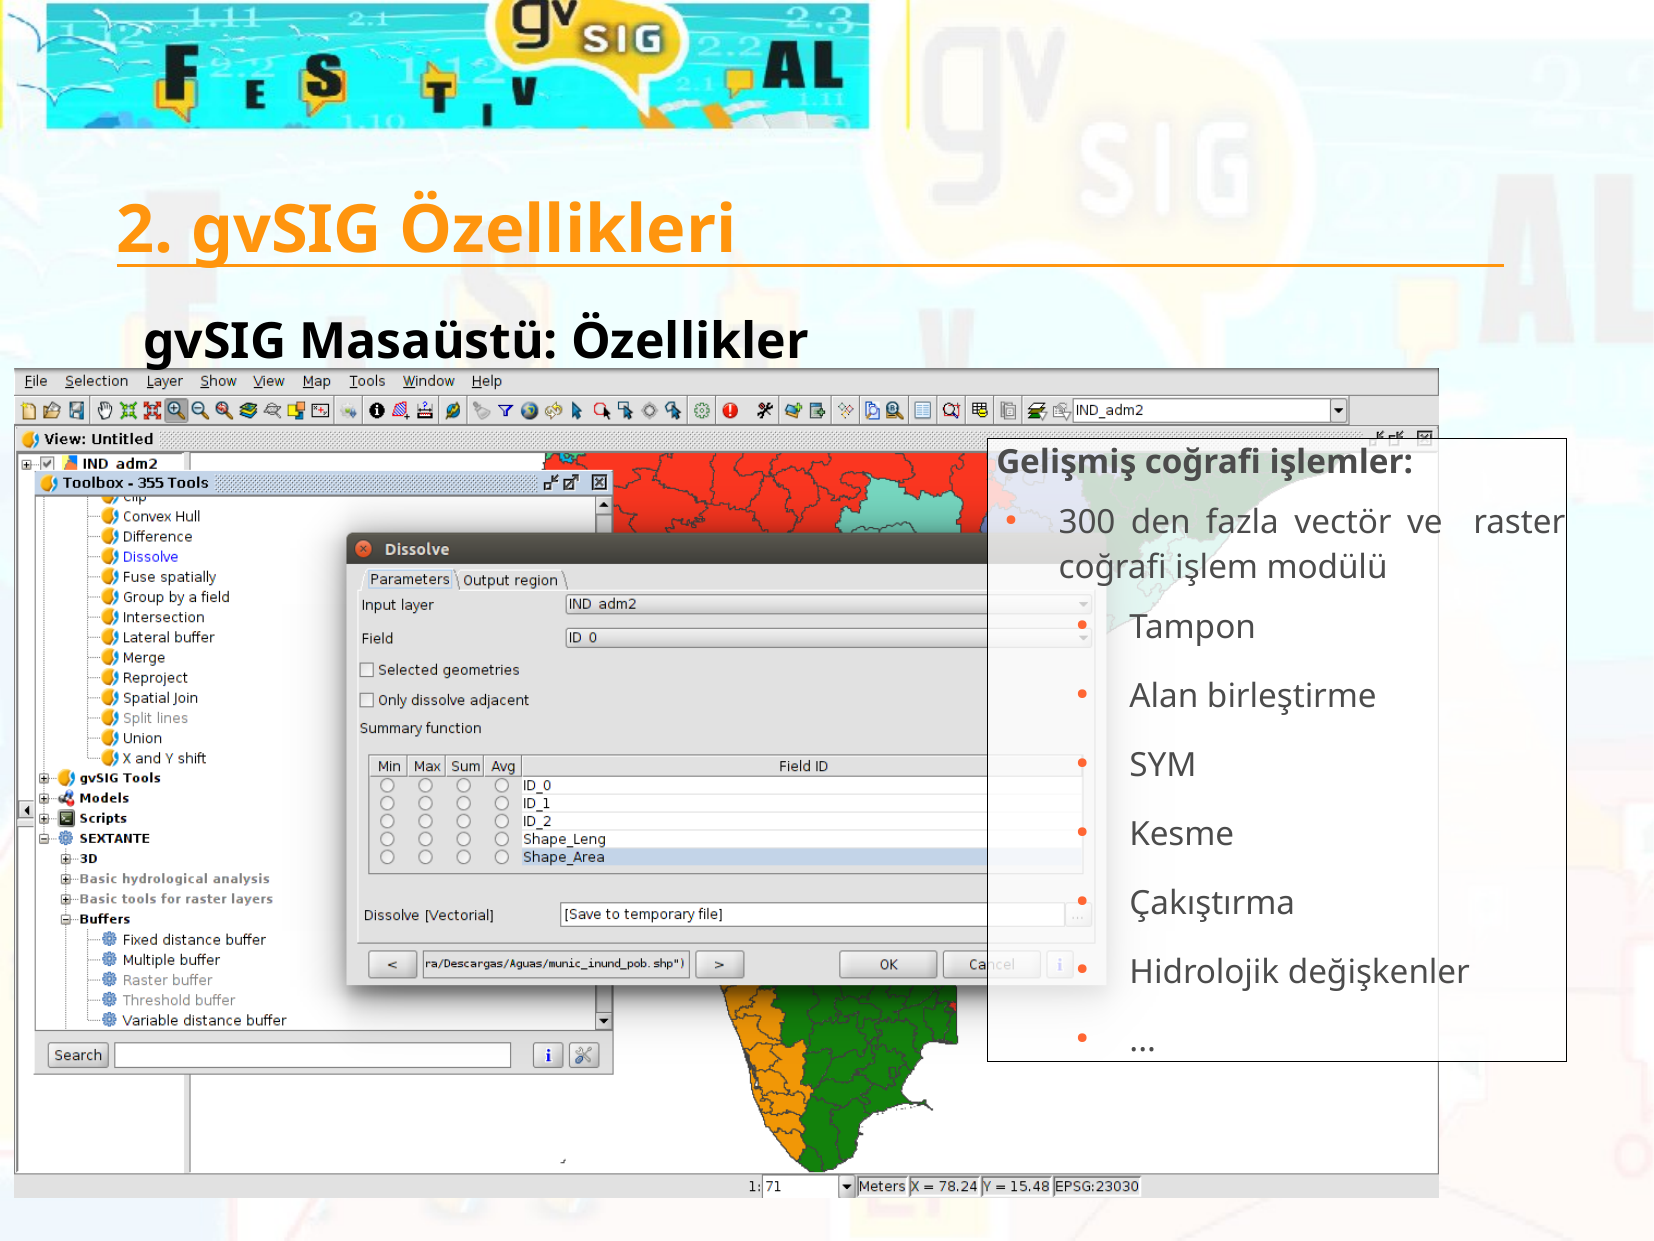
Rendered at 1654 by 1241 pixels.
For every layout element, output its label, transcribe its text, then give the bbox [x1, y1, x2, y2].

title 2. gvSIG Özellikleri [116, 177, 1605, 276]
title gvSIG Masaüstü: Özellikler [143, 260, 1439, 419]
picture [0, 0, 1654, 1241]
list Gelişmiş coğrafi işlemler: 300 den fazla vectör ve raster coğrafi işlem modülü Tampon Alan birleştirme SYM Kesme Çakıştırma Hidrolojik değişkenler ... [987, 438, 1567, 1028]
